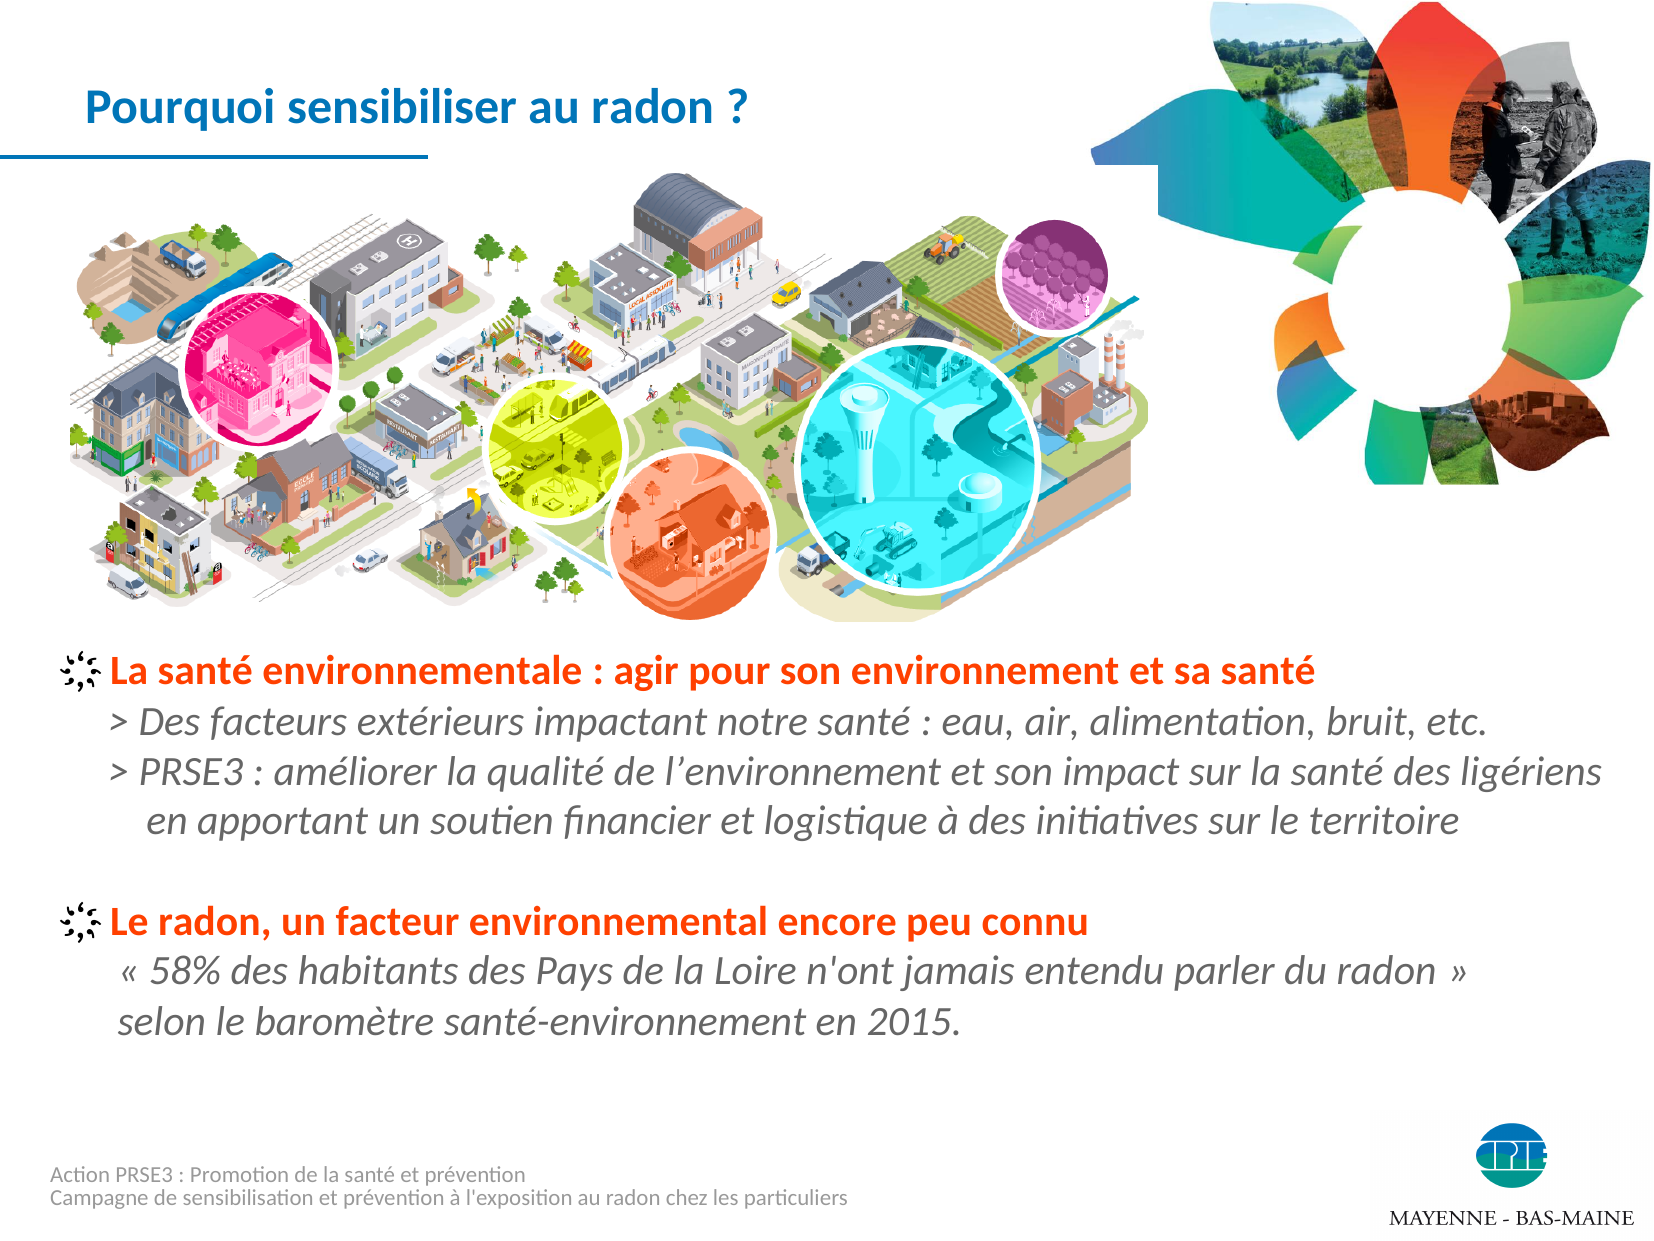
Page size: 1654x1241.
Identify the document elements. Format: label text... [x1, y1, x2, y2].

picture [70, 1, 1653, 632]
text_box ҉ La santé environnementale : agir pour son environnement et sa santé > Des facteurs extérieurs impactant notre santé : eau, air, alimentation, bruit, etc. > PRSE3 : améliorer la qualité de l’environnement et son impact sur la santé des ligériens en apportant un soutien financier et logistique à des initiatives sur le territoire ҉ Le radon, un facteur environnemental encore peu connu « 58% des habitants des Pays de la Loire n'ont jamais entendu parler du radon » selon le baromètre santé-environnement en 2015. [0, 635, 1642, 1102]
picture [1370, 1110, 1654, 1241]
text_box Action PRSE3 : Promotion de la santé et prévention Campagne de sensibilisation et prévention à l'exposition au radon chez les particuliers [35, 1157, 1070, 1229]
text_box Pourquoi sensibiliser au radon ? [70, 66, 1269, 142]
